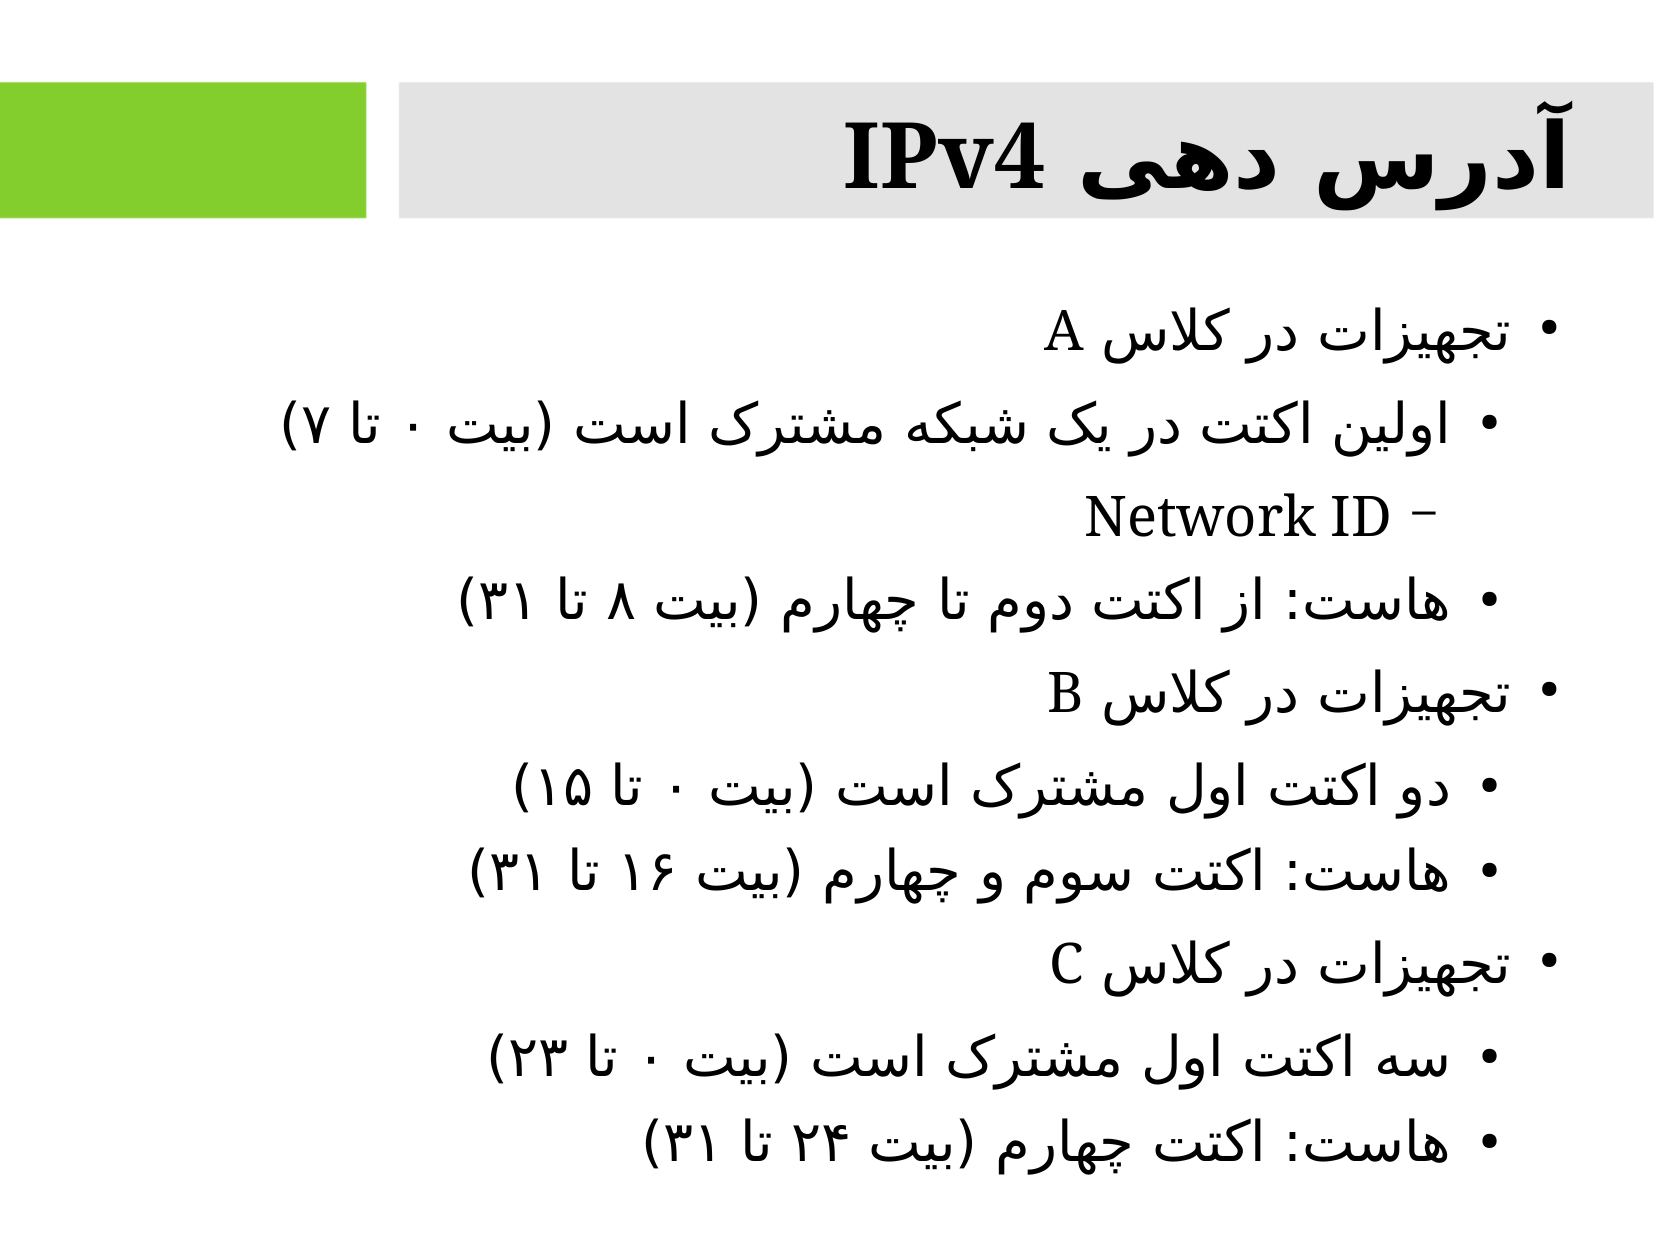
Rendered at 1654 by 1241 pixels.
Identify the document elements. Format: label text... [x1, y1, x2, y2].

picture [0, 0, 1654, 1241]
list تجهیزات در کلاس A اولین اکتت در یک شبکه مشترک است (بیت ۰ تا ۷) Network ID هاست: از اکتت دوم تا چهارم (بیت ۸ تا ۳۱) تجهیزات در کلاس ‌B دو اکتت اول مشترک است (بیت ۰ تا ۱۵) هاست: اکتت سوم و چهارم (بیت ۱۶ تا ۳۱) تجهیزات در کلاس C سه اکتت اول مشترک است (بیت ۰ تا ۲۳) هاست: اکتت چهارم (بیت ۲۴ تا ۳۱) [82, 290, 1571, 1182]
title آدرس دهی IPv4 [82, 49, 1571, 257]
